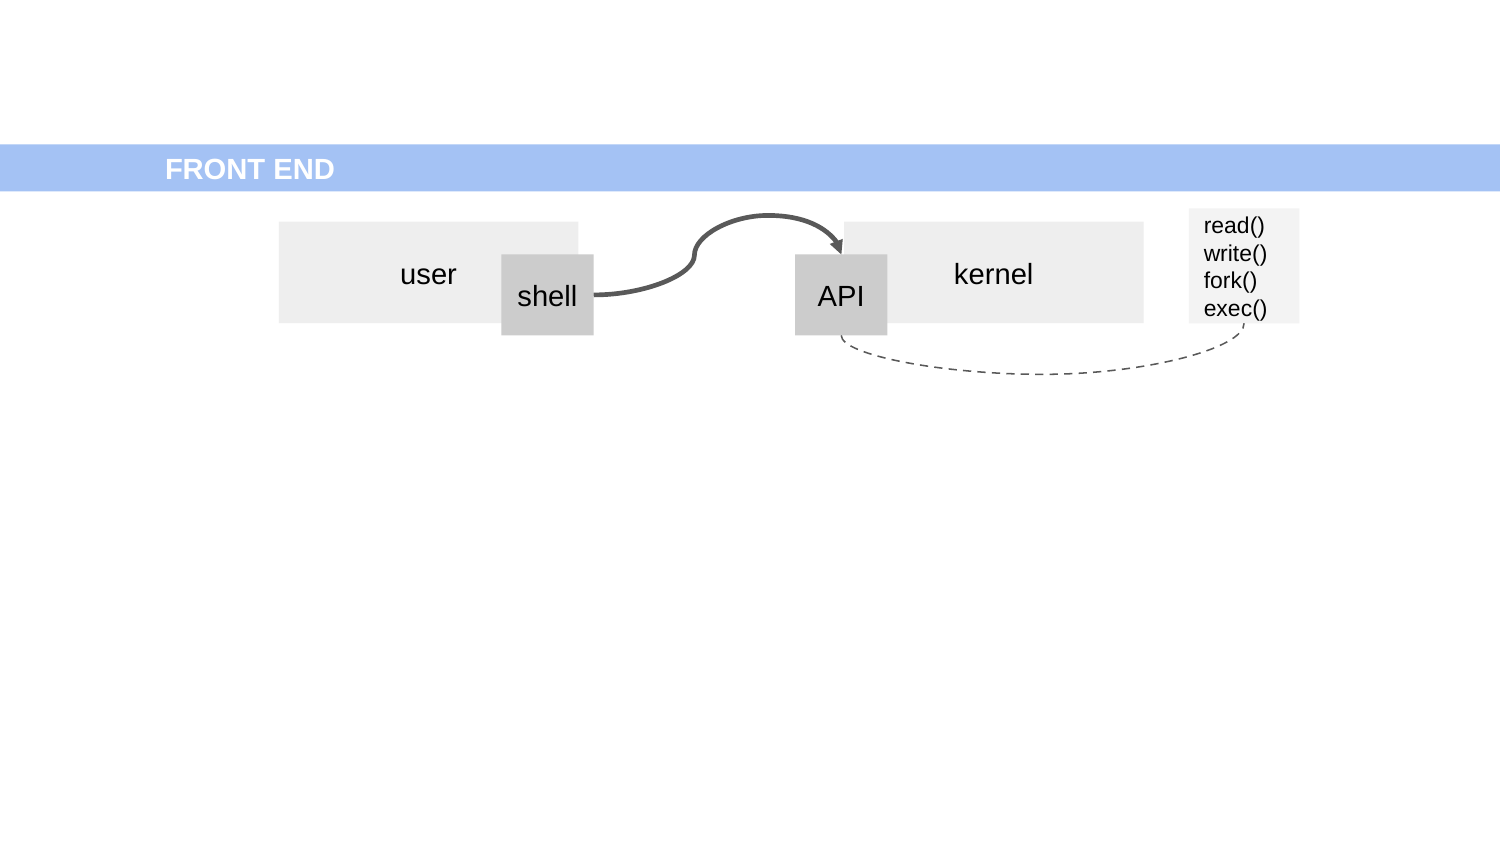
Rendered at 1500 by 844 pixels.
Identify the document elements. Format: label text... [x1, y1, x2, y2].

text_box user [278, 221, 579, 324]
text_box API [795, 254, 888, 336]
text_box FRONT END [0, 144, 1500, 192]
text_box kernel [844, 221, 1144, 324]
text_box read() write() fork() exec() [1188, 208, 1300, 324]
text_box shell [501, 254, 594, 336]
